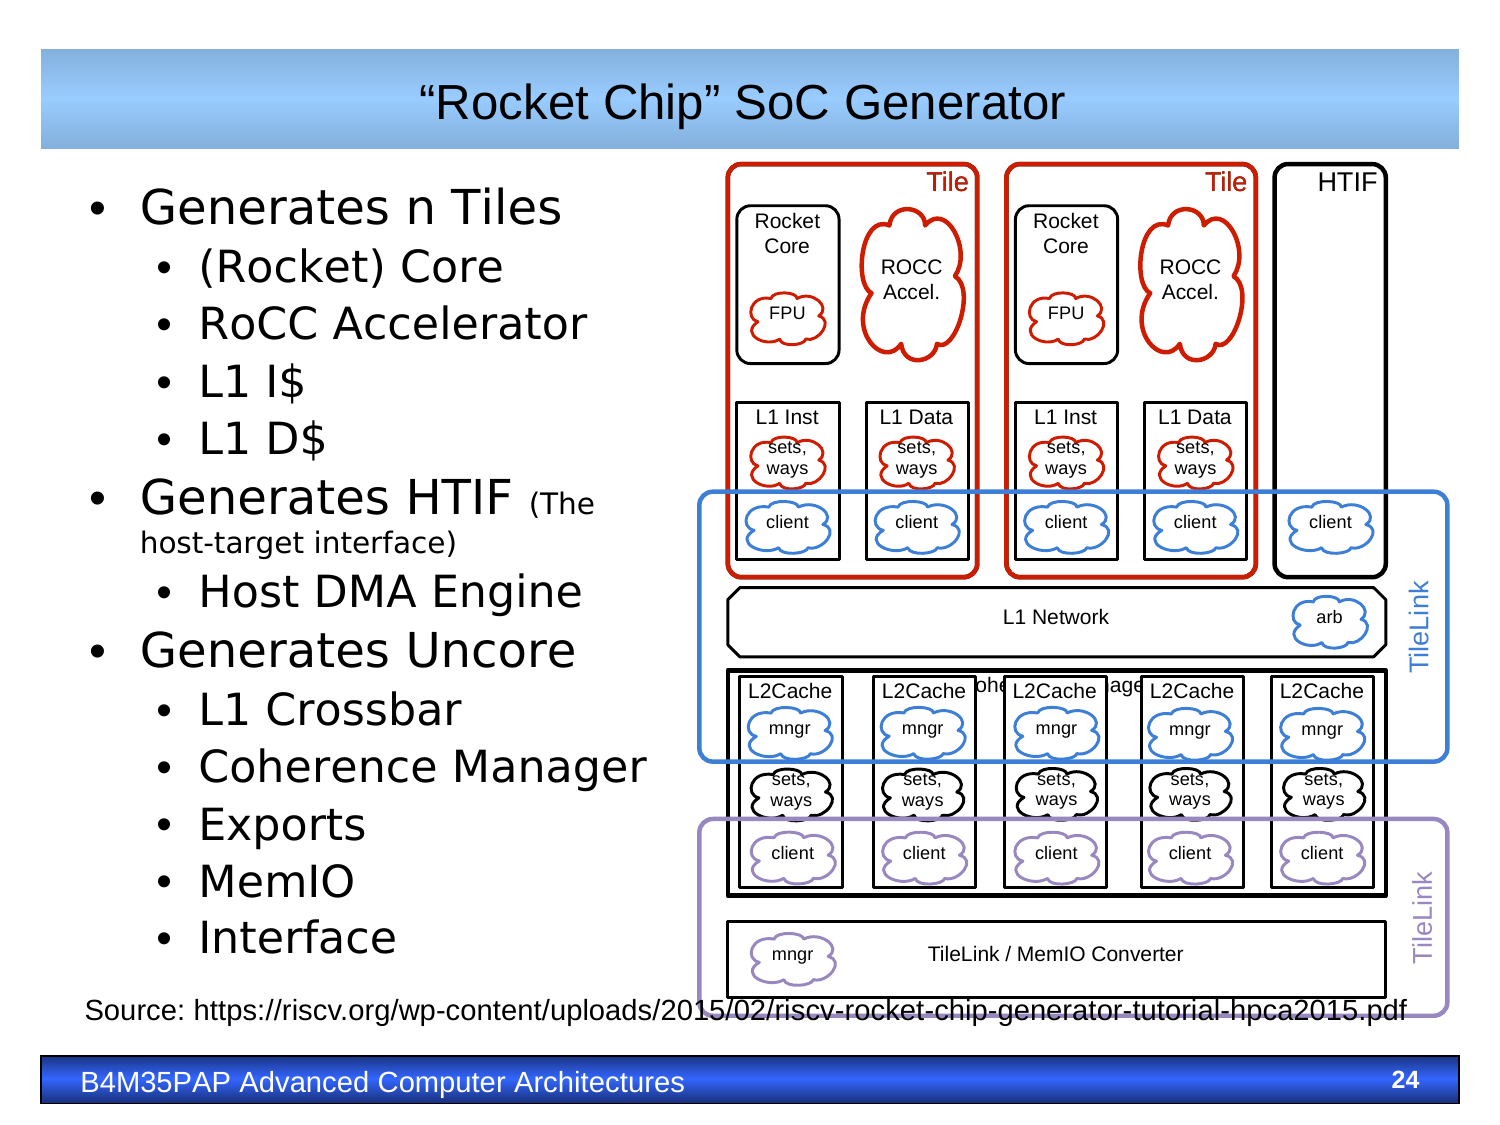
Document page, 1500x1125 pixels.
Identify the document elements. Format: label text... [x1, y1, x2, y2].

text_box [738, 404, 838, 489]
text_box client [1044, 511, 1088, 539]
text_box sets, [768, 437, 812, 464]
text_box ways [1169, 789, 1211, 816]
text_box L1 Data [1158, 405, 1233, 437]
text_box FPU [769, 303, 807, 330]
text_box [1006, 678, 1105, 759]
text_box [977, 764, 1003, 816]
text_box [739, 208, 837, 362]
text_box [1151, 834, 1230, 882]
text_box mngr [1035, 717, 1078, 745]
text_box sets, [1175, 437, 1215, 458]
text_box [1108, 705, 1140, 759]
text_box [1032, 444, 1046, 484]
text_box [1211, 774, 1229, 813]
text_box client [1035, 842, 1078, 870]
text_box ways [895, 458, 937, 485]
text_box [730, 673, 960, 759]
text_box [808, 444, 823, 482]
text_box [1273, 822, 1372, 886]
text_box [1017, 494, 1116, 558]
text_box mngr [771, 943, 814, 971]
text_box [1018, 776, 1037, 815]
text_box L2Cache [881, 679, 967, 711]
text_box Core [764, 234, 811, 266]
text_box mngr [1301, 718, 1344, 746]
text_box [977, 705, 1003, 759]
text_box [1152, 776, 1170, 815]
title “Rocket Chip” SoC Generator [41, 49, 1459, 149]
text_box [1146, 494, 1245, 558]
text_box [1245, 764, 1270, 816]
text_box ROCC [880, 255, 943, 286]
text_box [1273, 678, 1372, 759]
text_box [1006, 764, 1105, 816]
text_box sets, [1037, 768, 1081, 795]
text_box L1 Data [879, 405, 954, 437]
text_box [753, 935, 833, 983]
text_box ways [1302, 789, 1344, 816]
text_box [1283, 834, 1363, 882]
text_box [868, 404, 967, 489]
text_box [868, 494, 967, 558]
text_box [1087, 444, 1102, 482]
text_box TileLink [1403, 580, 1443, 674]
text_box [1286, 776, 1304, 815]
text_box [875, 678, 974, 759]
text_box [812, 775, 830, 813]
text_box sets, [903, 769, 948, 796]
text_box [753, 776, 771, 816]
text_box Accel. [883, 280, 941, 312]
text_box client [895, 511, 939, 539]
text_box [885, 834, 965, 882]
text_box Rocket [754, 209, 820, 240]
text_box HTIF [1317, 166, 1378, 206]
text_box [1143, 764, 1242, 816]
text_box [730, 590, 1384, 655]
text_box Coherence Manager [960, 673, 1153, 705]
text_box ways [770, 790, 812, 816]
text_box [882, 444, 897, 484]
text_box [1153, 673, 1384, 759]
text_box Tile [1205, 166, 1249, 206]
text_box [943, 775, 962, 813]
text_box client [902, 842, 946, 870]
text_box Tile [926, 166, 971, 206]
text_box [1146, 404, 1245, 489]
text_box L2Cache [1012, 679, 1098, 711]
text_box client [771, 842, 815, 869]
text_box client [1168, 842, 1212, 870]
text_box [885, 776, 903, 816]
text_box [1143, 822, 1242, 886]
text_box [875, 822, 974, 886]
text_box [1017, 709, 1097, 757]
text_box L2Cache [1149, 679, 1235, 711]
text_box L2Cache [1279, 679, 1365, 711]
text_box [741, 764, 841, 816]
text_box [730, 822, 1384, 893]
text_box [1143, 212, 1240, 357]
text_box sets, [1046, 437, 1091, 464]
text_box [1108, 764, 1140, 816]
text_box sets, [897, 437, 936, 458]
text_box L2Cache [748, 679, 833, 711]
text_box [1143, 678, 1242, 759]
list Generates n Tiles (Rocket) Core RoCC Accelerator L1 I$ L1 D$ Generates HTIF (The host-target interface) Host DMA Engine Generates Uncore L1 Crossbar Coherence Manager Exports MemIO Interface [75, 172, 676, 988]
text_box [1291, 504, 1371, 551]
text_box [729, 923, 1384, 986]
text_box ways [901, 790, 943, 816]
text_box L1 Inst [755, 405, 819, 437]
text_box mngr [1169, 718, 1212, 746]
text_box [1077, 774, 1095, 813]
text_box [730, 764, 738, 816]
text_box [1161, 444, 1175, 484]
text_box arb [1316, 606, 1344, 634]
text_box [1017, 404, 1116, 489]
text_box [750, 710, 830, 757]
text_box [1215, 442, 1231, 482]
text_box FPU [1047, 303, 1085, 330]
text_box [844, 764, 872, 816]
text_box client [1309, 511, 1353, 539]
text_box mngr [901, 717, 944, 745]
text_box ROCC [1159, 255, 1222, 286]
text_box [753, 834, 833, 882]
text_box [1283, 710, 1363, 758]
text_box ways [1174, 458, 1216, 485]
text_box [1017, 834, 1097, 882]
text_box sets, [1304, 768, 1349, 795]
text_box [741, 678, 841, 759]
text_box ways [1035, 789, 1077, 816]
text_box TileLink / MemIO Converter [927, 942, 1185, 974]
text_box L1 Network [1002, 605, 1109, 636]
text_box [1375, 764, 1384, 816]
text_box ways [766, 458, 808, 485]
text_box Core [1043, 234, 1089, 266]
text_box [1344, 775, 1363, 813]
text_box [936, 442, 952, 481]
text_box Rocket [1033, 209, 1098, 240]
text_box ways [1045, 458, 1087, 485]
text_box [1273, 764, 1372, 816]
text_box client [1300, 842, 1344, 870]
text_box Source: https://riscv.org/wp-content/uploads/2015/02/riscv-rocket-chip-generator-tutorial-hpca2015.pdf [69, 986, 1425, 1034]
text_box client [1173, 511, 1217, 539]
text_box [741, 822, 841, 886]
text_box sets, [771, 769, 816, 796]
text_box [864, 212, 961, 357]
text_box Accel. [1161, 280, 1219, 312]
text_box client [766, 511, 810, 539]
text_box [753, 444, 768, 484]
text_box [883, 709, 963, 757]
text_box [1151, 710, 1230, 758]
text_box [875, 764, 974, 816]
text_box [738, 494, 838, 558]
text_box [1006, 822, 1105, 886]
text_box mngr [768, 717, 811, 745]
text_box TileLink [1407, 871, 1447, 965]
text_box [1017, 208, 1116, 362]
text_box sets, [1170, 768, 1215, 795]
text_box L1 Inst [1034, 405, 1098, 437]
